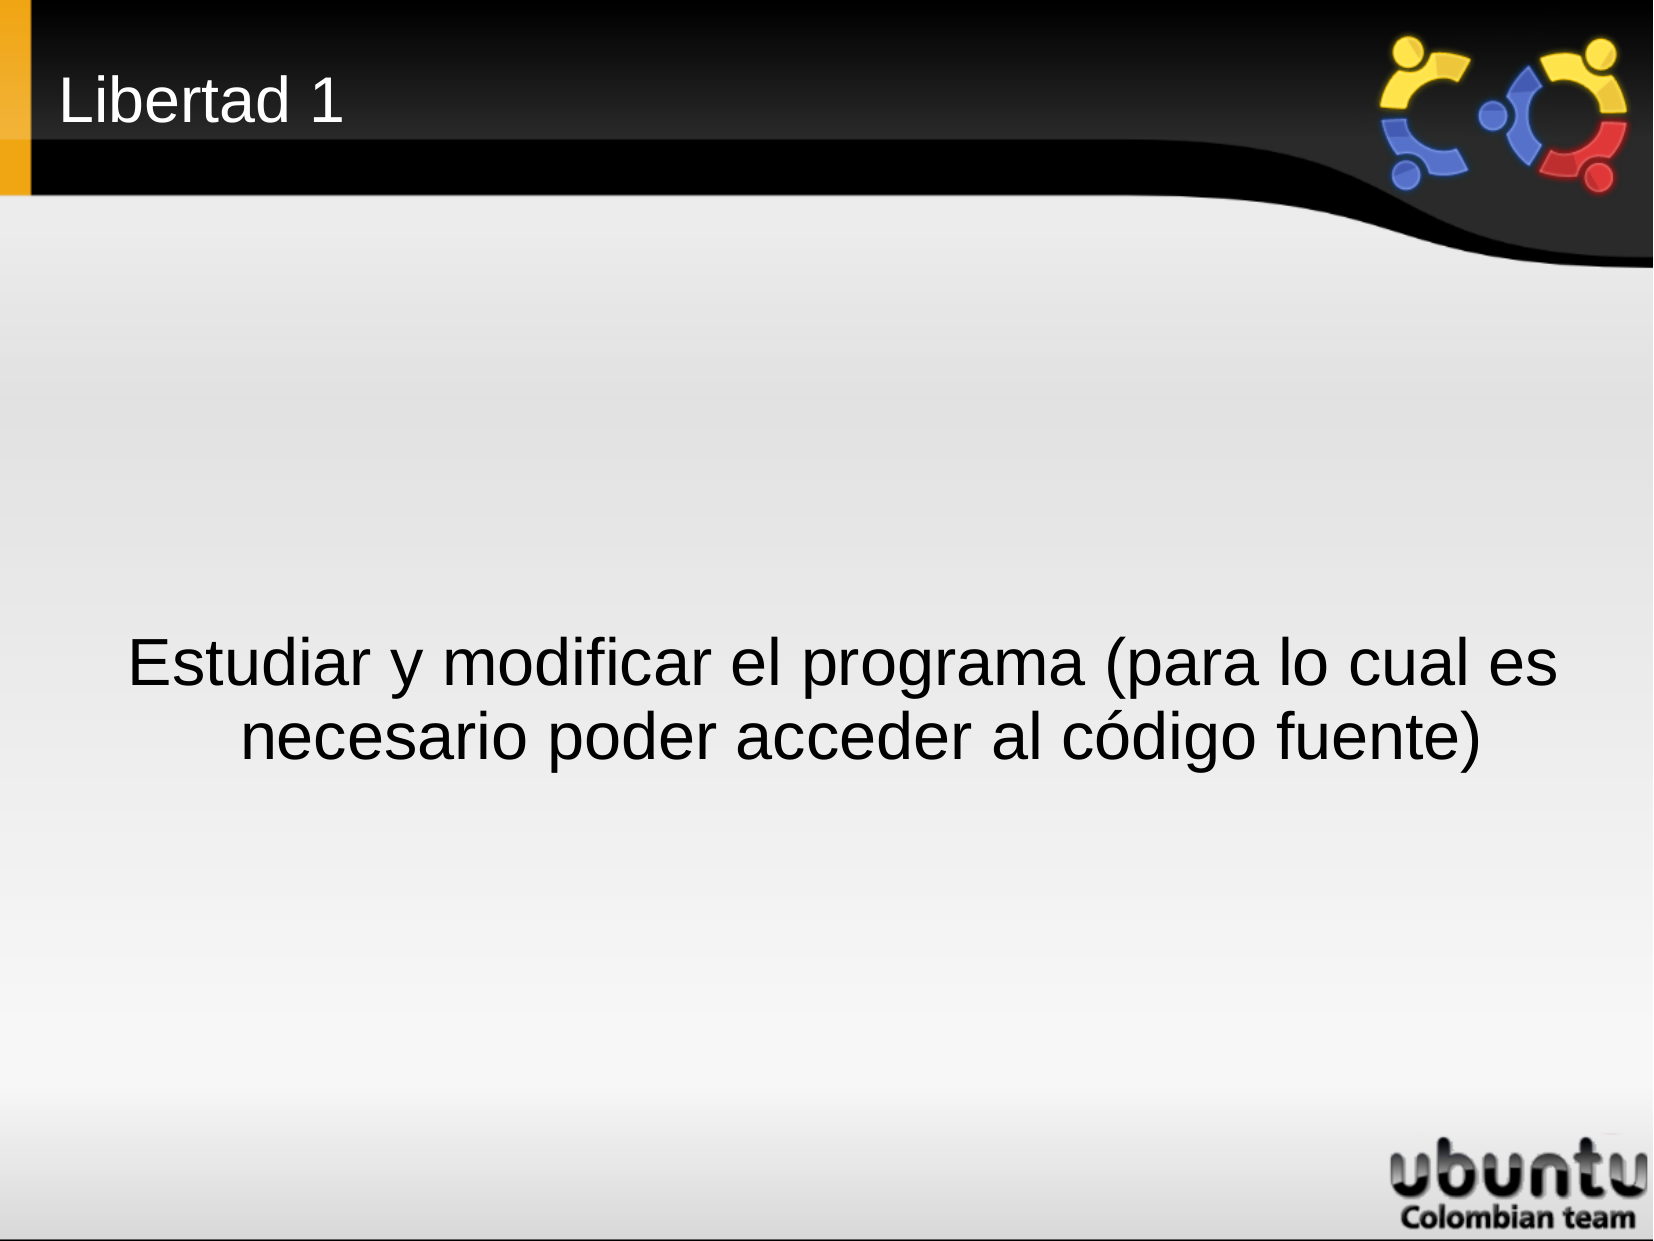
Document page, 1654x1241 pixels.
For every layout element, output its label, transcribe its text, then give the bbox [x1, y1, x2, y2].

picture [0, 0, 1653, 1241]
subtitle Estudiar y modificar el programa (para lo cual es necesario poder acceder al código fuente) [82, 297, 1571, 1102]
title Libertad 1 [59, 48, 1376, 153]
